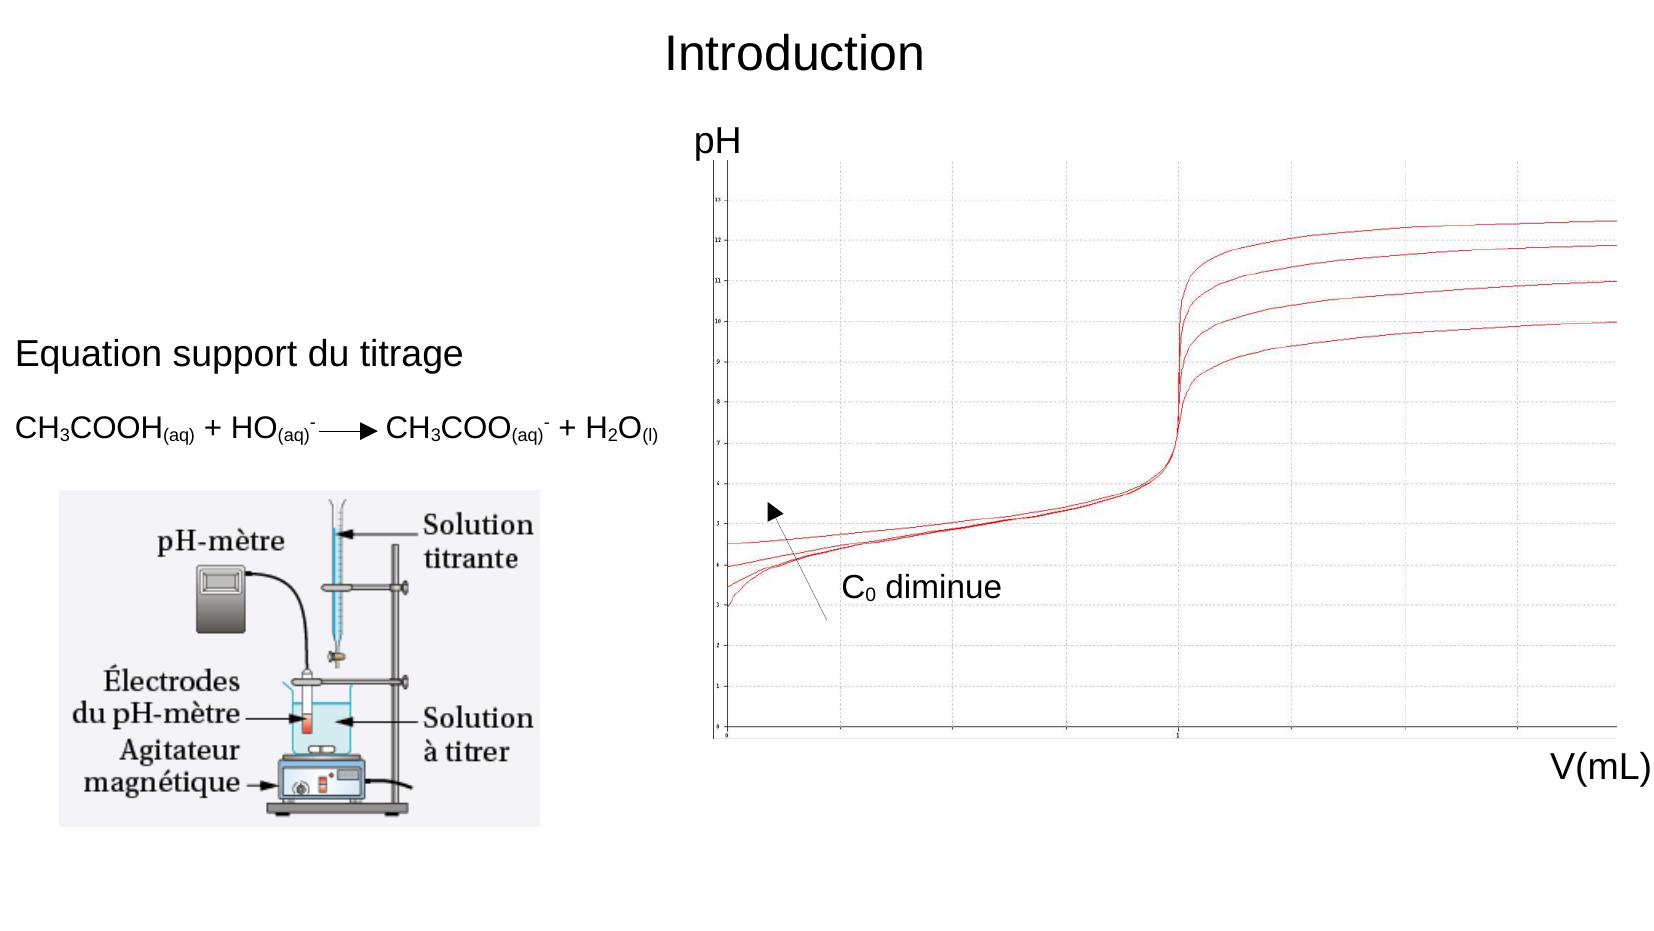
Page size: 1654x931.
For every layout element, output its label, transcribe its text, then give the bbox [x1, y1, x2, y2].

text_box CH3COOH(aq) + HO(aq)- CH3COO(aq)- + H2O(l) [0, 403, 709, 502]
text_box Equation support du titrage [0, 324, 502, 384]
picture [59, 490, 540, 827]
text_box C0 diminue [826, 561, 1063, 650]
text_box V(mL) [1535, 738, 1654, 796]
text_box Introduction [649, 18, 945, 89]
text_box pH [679, 112, 768, 172]
picture [708, 152, 1622, 739]
